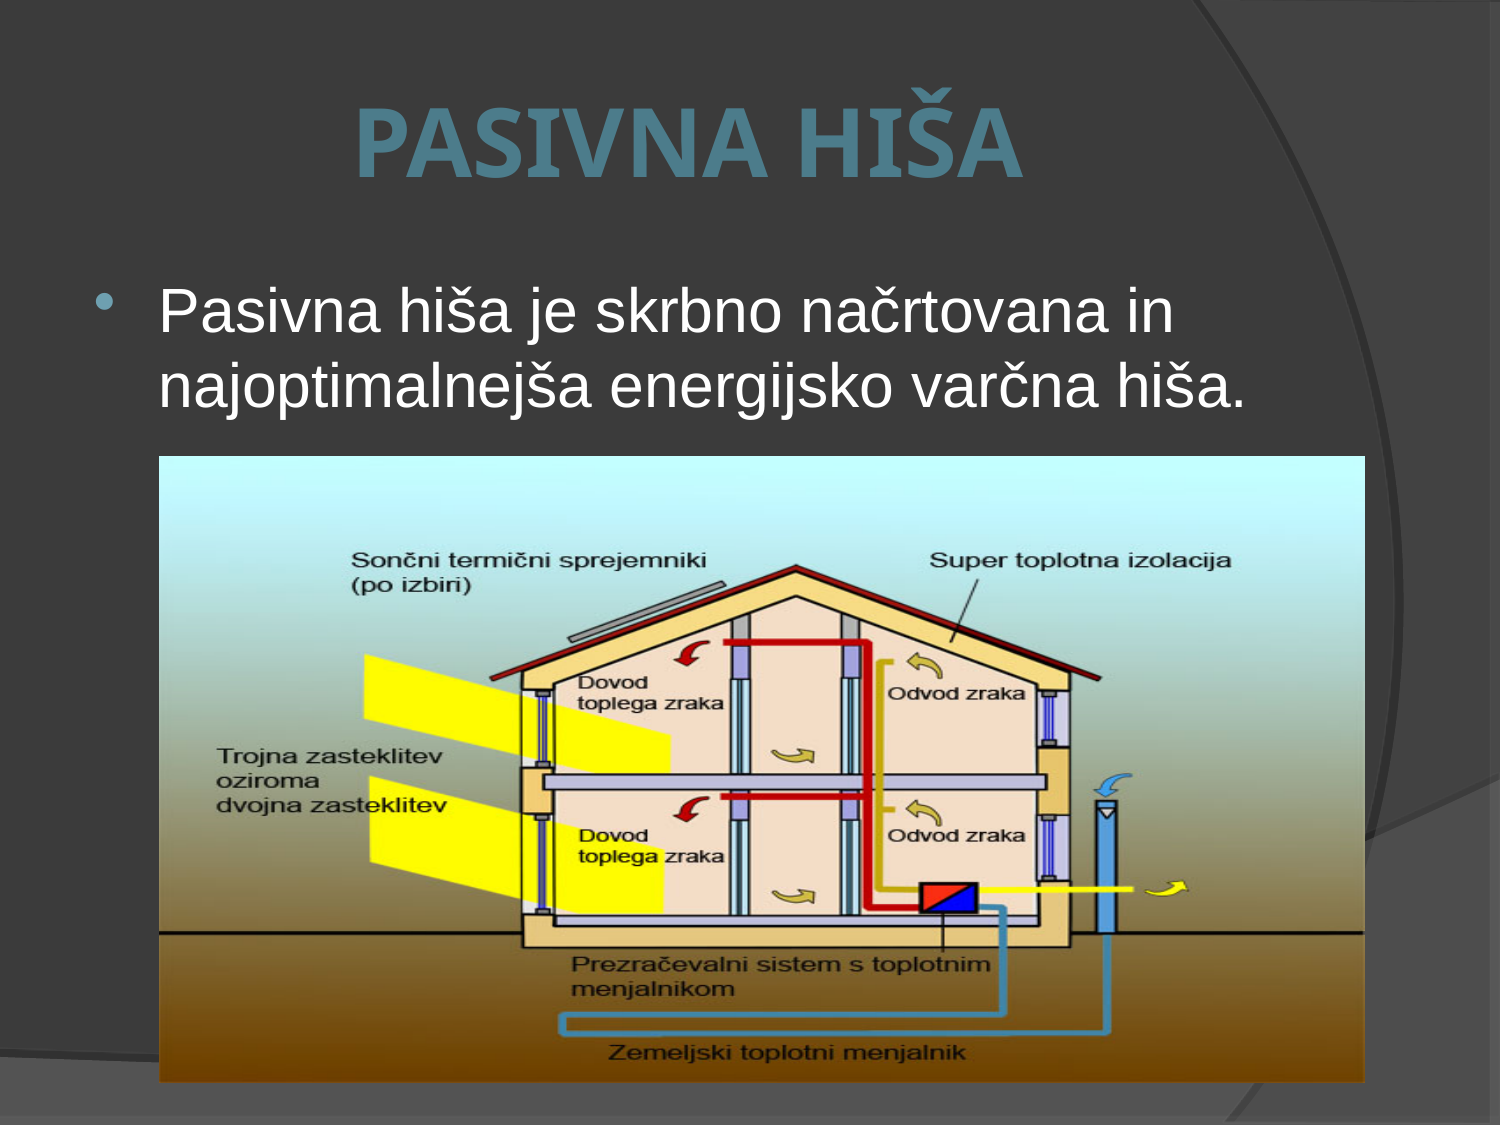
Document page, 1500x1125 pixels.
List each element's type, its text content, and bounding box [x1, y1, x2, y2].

list Pasivna hiša je skrbno načrtovana in najoptimalnejša energijsko varčna hiša. [75, 262, 1300, 1005]
picture [159, 456, 1365, 1083]
title PASIVNA HIŠA [75, 45, 1300, 233]
